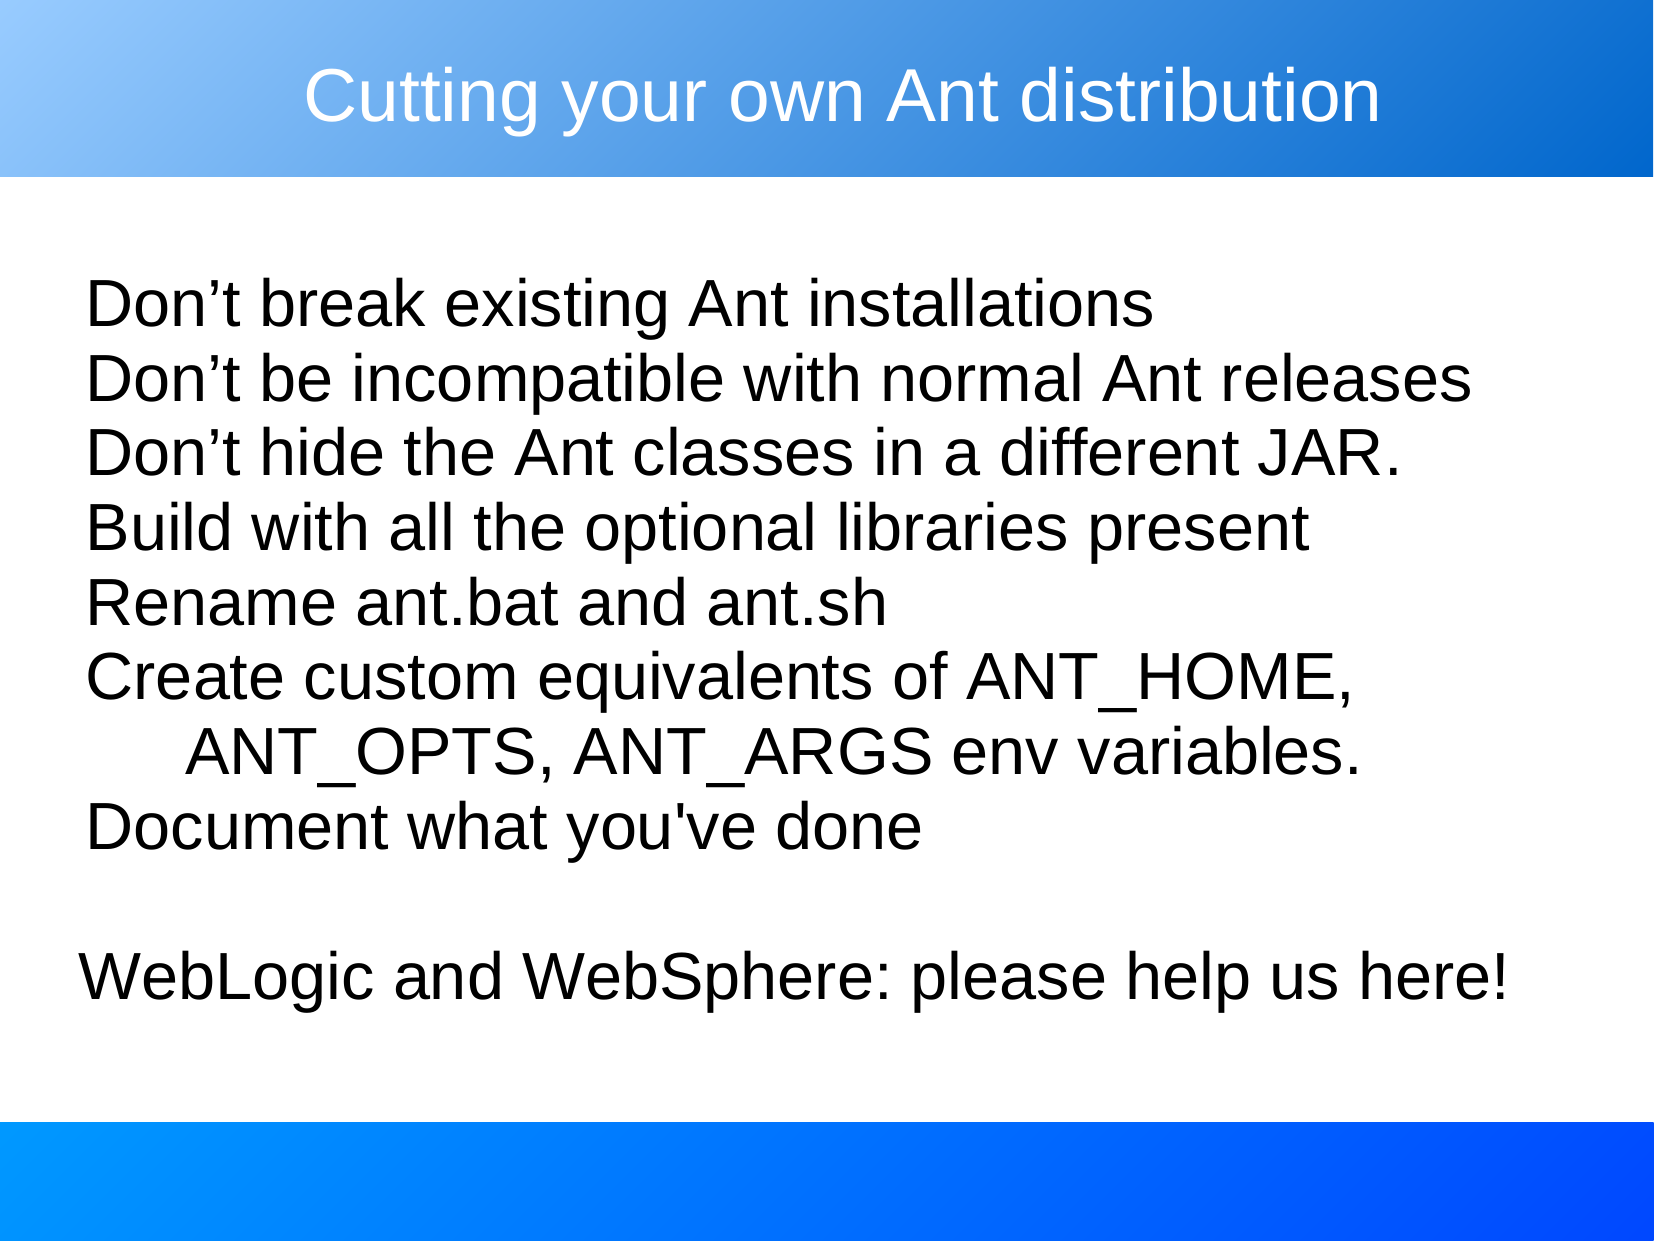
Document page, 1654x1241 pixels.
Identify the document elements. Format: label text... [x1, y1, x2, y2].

title Cutting your own Ant distribution [162, 34, 1489, 158]
list Don’t break existing Ant installations Don’t be incompatible with normal Ant releases Don’t hide the Ant classes in a different JAR. Build with all the optional libraries present Rename ant.bat and ant.sh Create custom equivalents of ANT_HOME, ANT_OPTS, ANT_ARGS env variables. Document what you've done WebLogic and WebSphere: please help us here! [60, 265, 1595, 1093]
